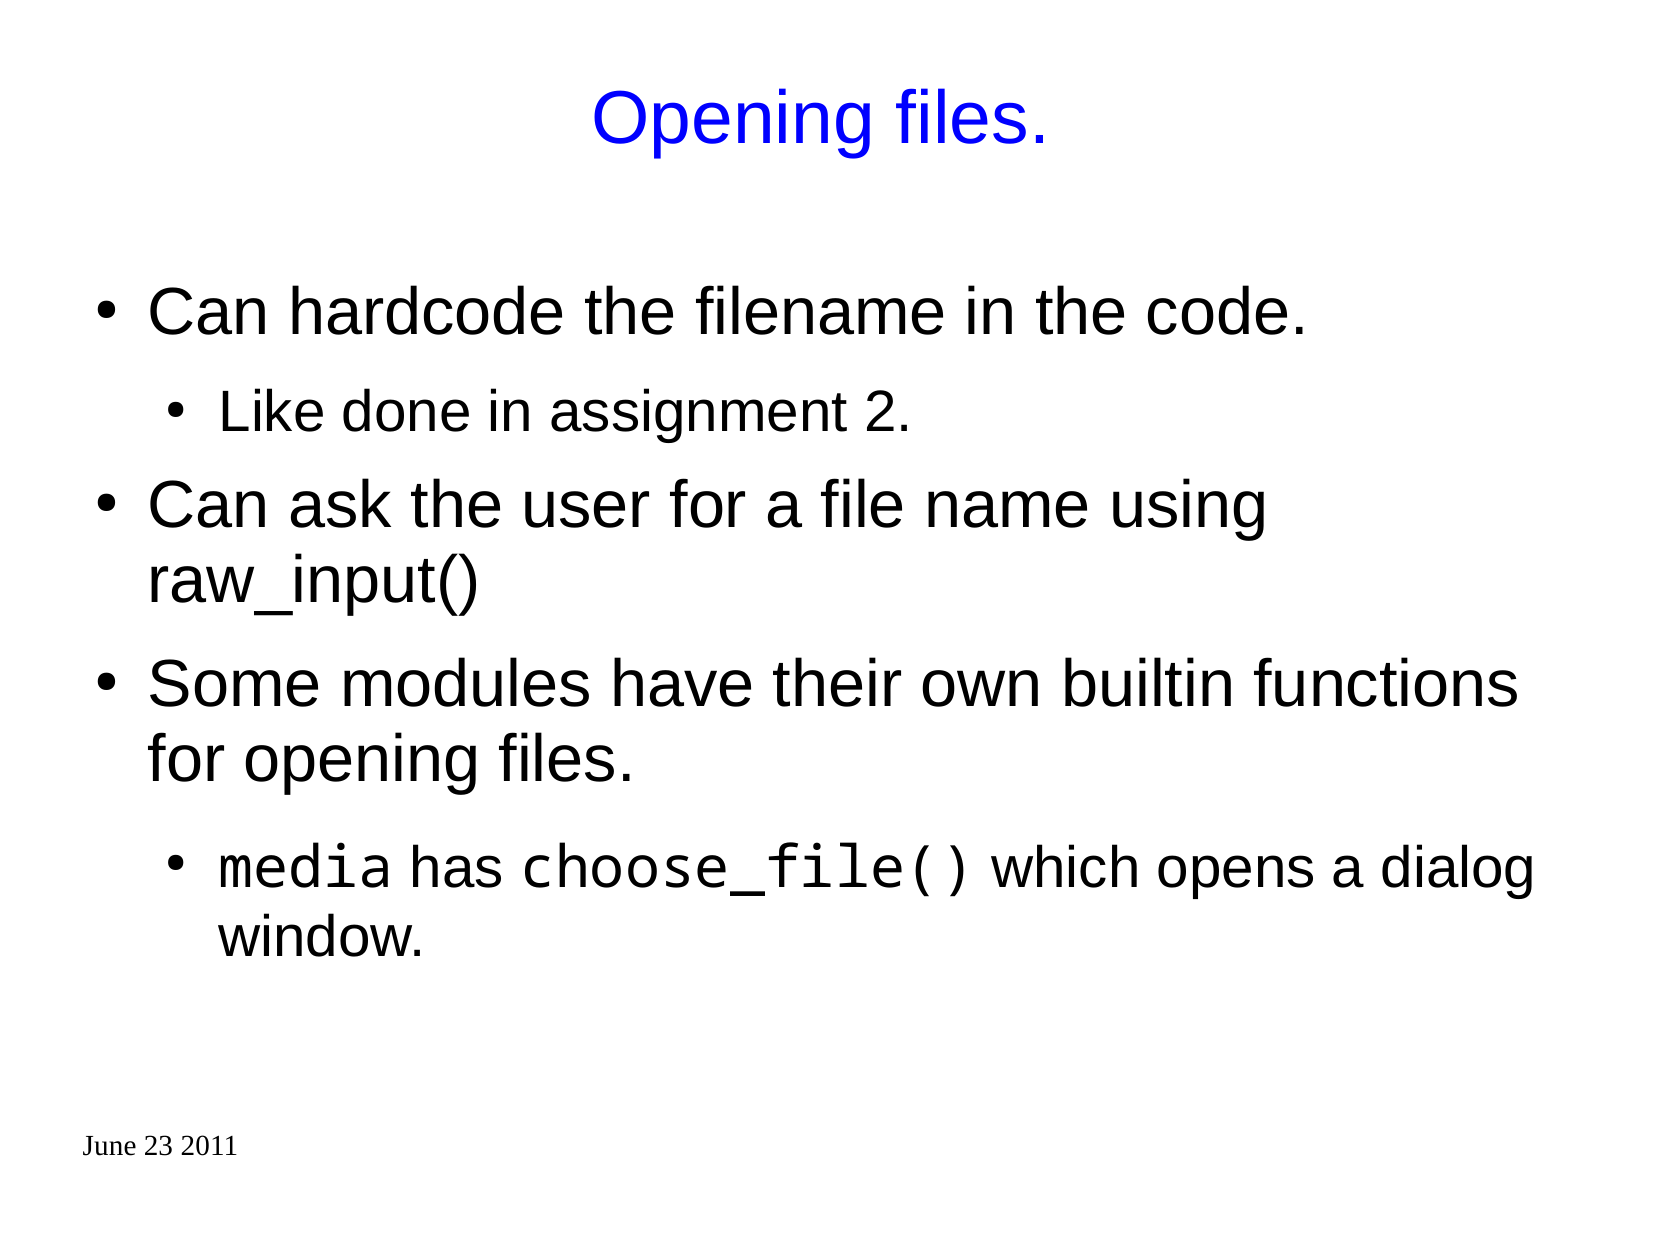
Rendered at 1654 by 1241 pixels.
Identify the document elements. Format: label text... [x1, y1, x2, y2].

list Can hardcode the filename in the code. Like done in assignment 2. Can ask the user for a file name using raw_input() Some modules have their own builtin functions for opening files. media has choose_file() which opens a dialog window. [76, 274, 1565, 1093]
title Opening files. [76, 58, 1565, 178]
